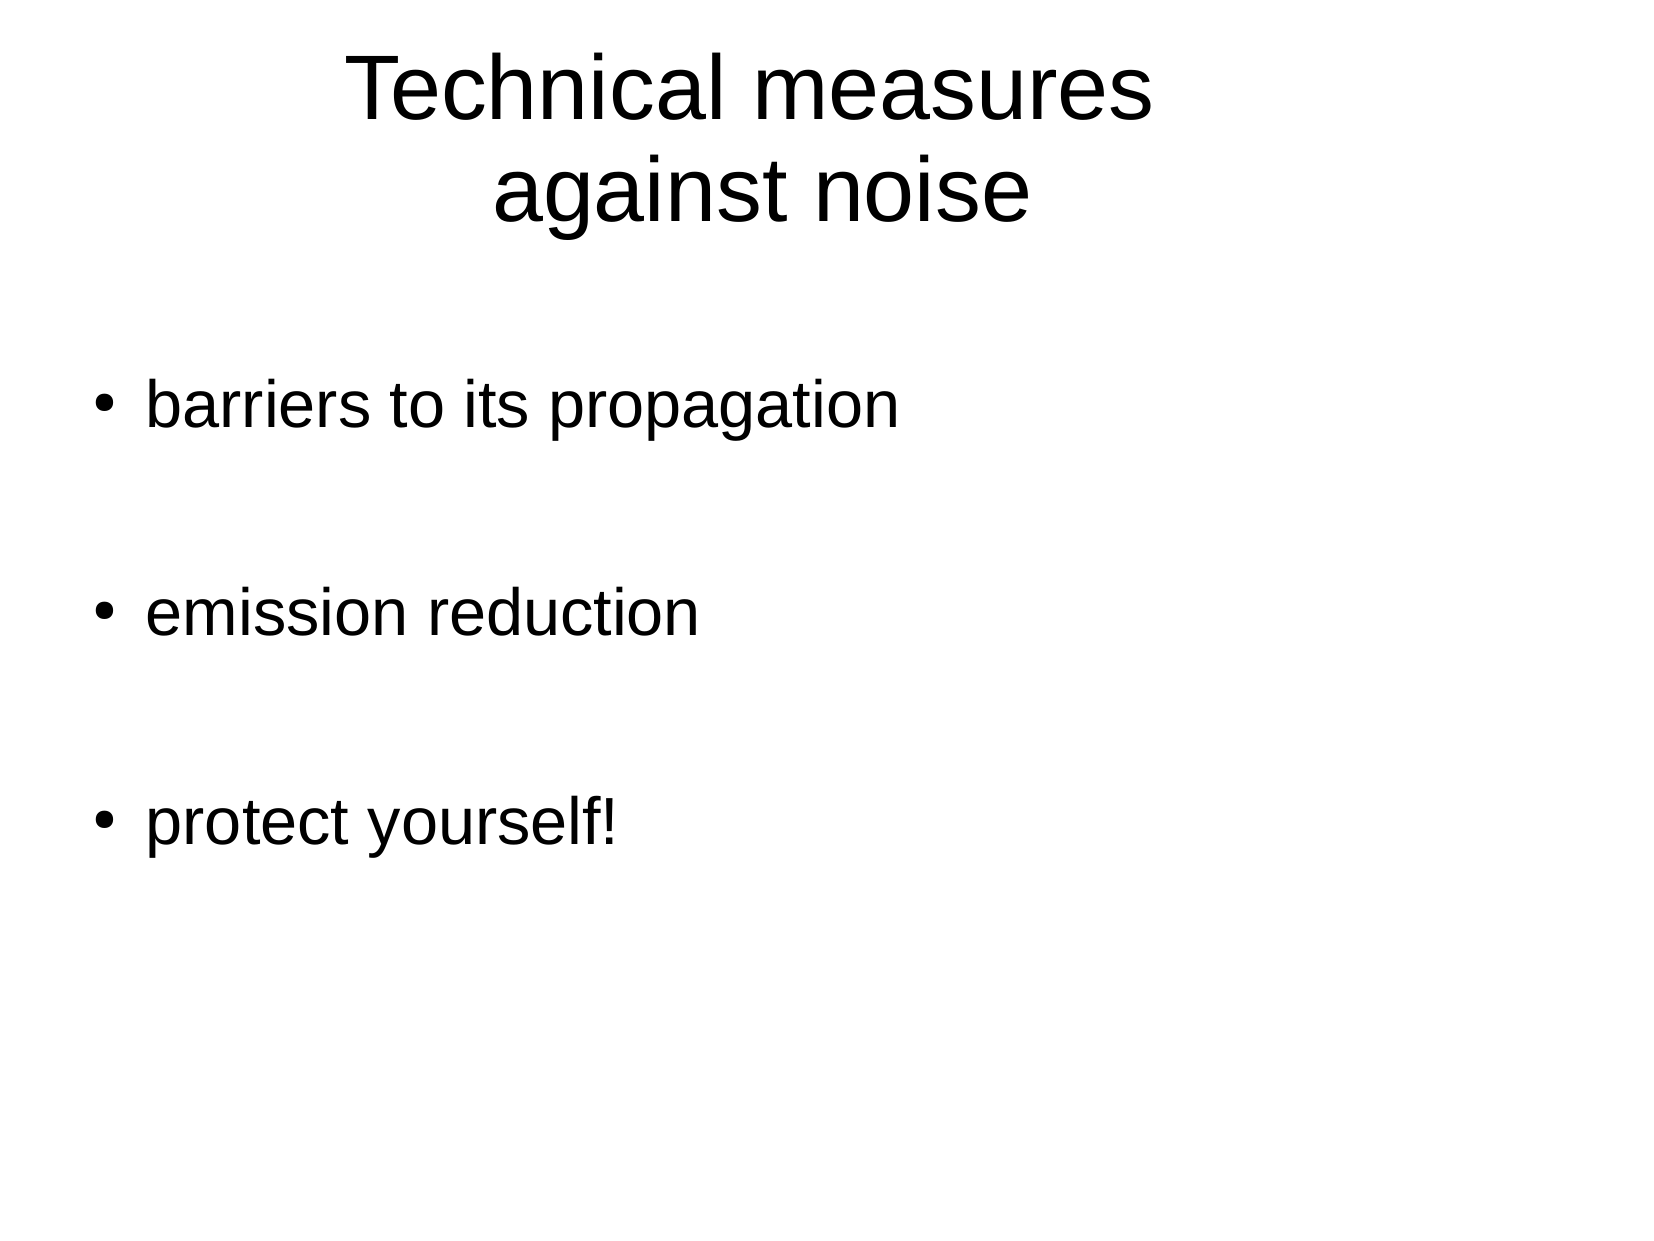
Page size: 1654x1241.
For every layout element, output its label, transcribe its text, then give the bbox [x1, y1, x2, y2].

list barriers to its propagation emission reduction protect yourself! [75, 262, 1425, 1005]
title Technical measures against noise [75, 21, 1425, 257]
